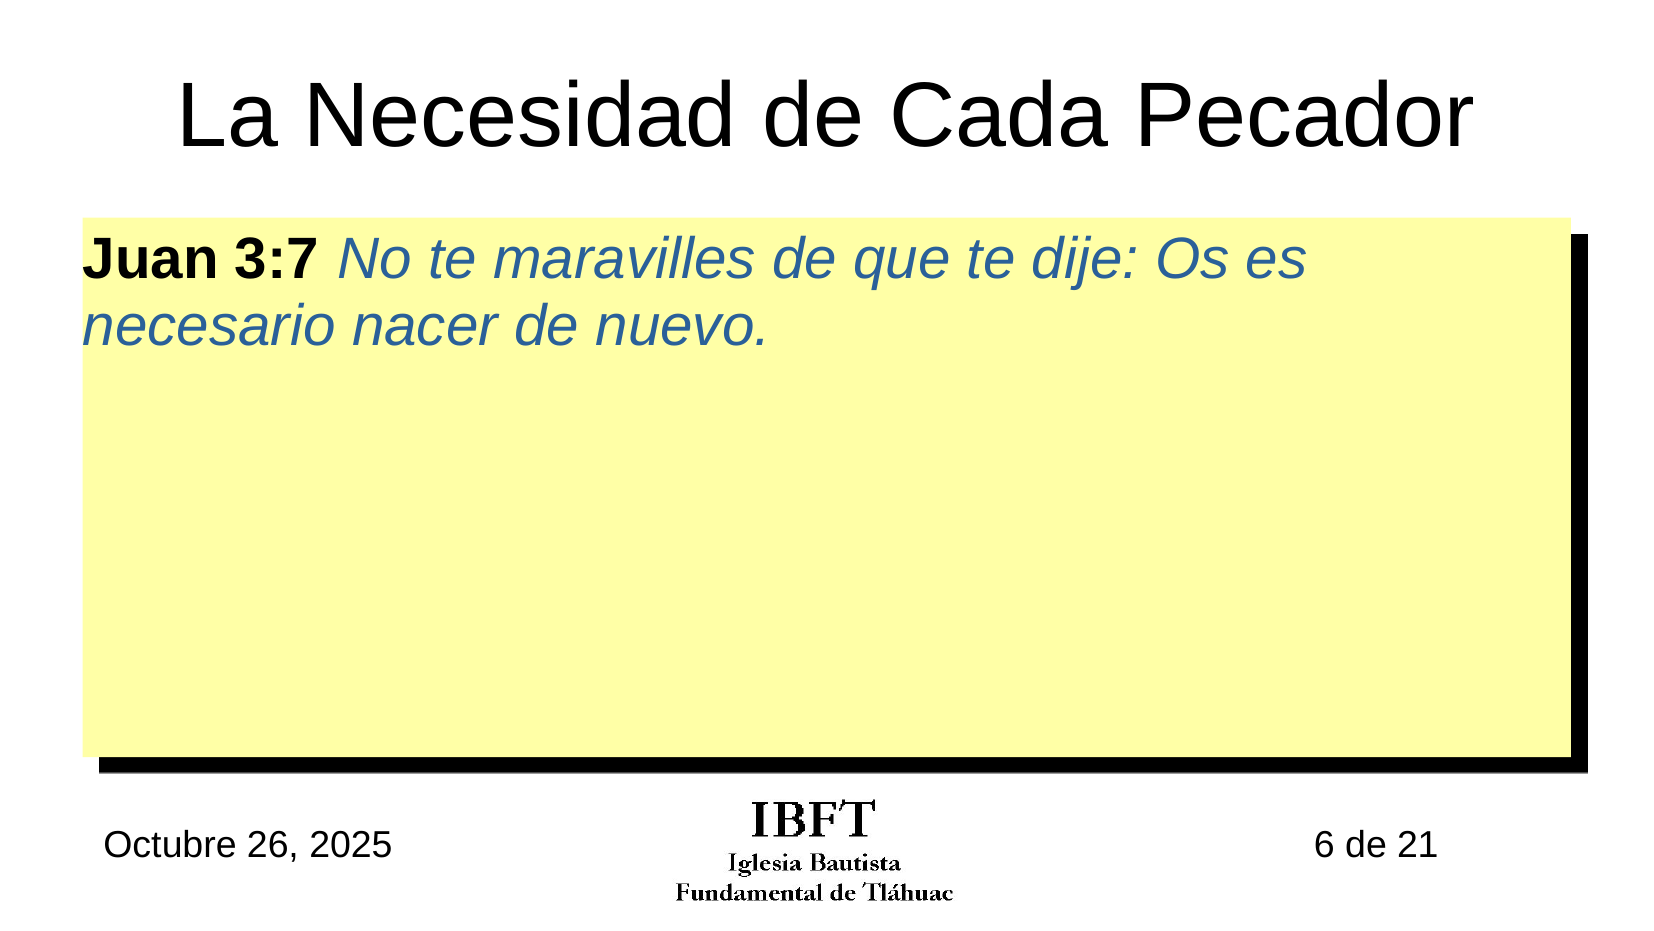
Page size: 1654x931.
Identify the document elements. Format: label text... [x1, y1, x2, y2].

text_box Octubre 26, 2025 [88, 816, 414, 876]
list Juan 3:7 No te maravilles de que te dije: Os es necesario nacer de nuevo. [82, 217, 1571, 758]
picture [649, 787, 970, 913]
text_box <number> de 21 [1299, 816, 1565, 916]
title La Necesidad de Cada Pecador [82, 37, 1571, 193]
